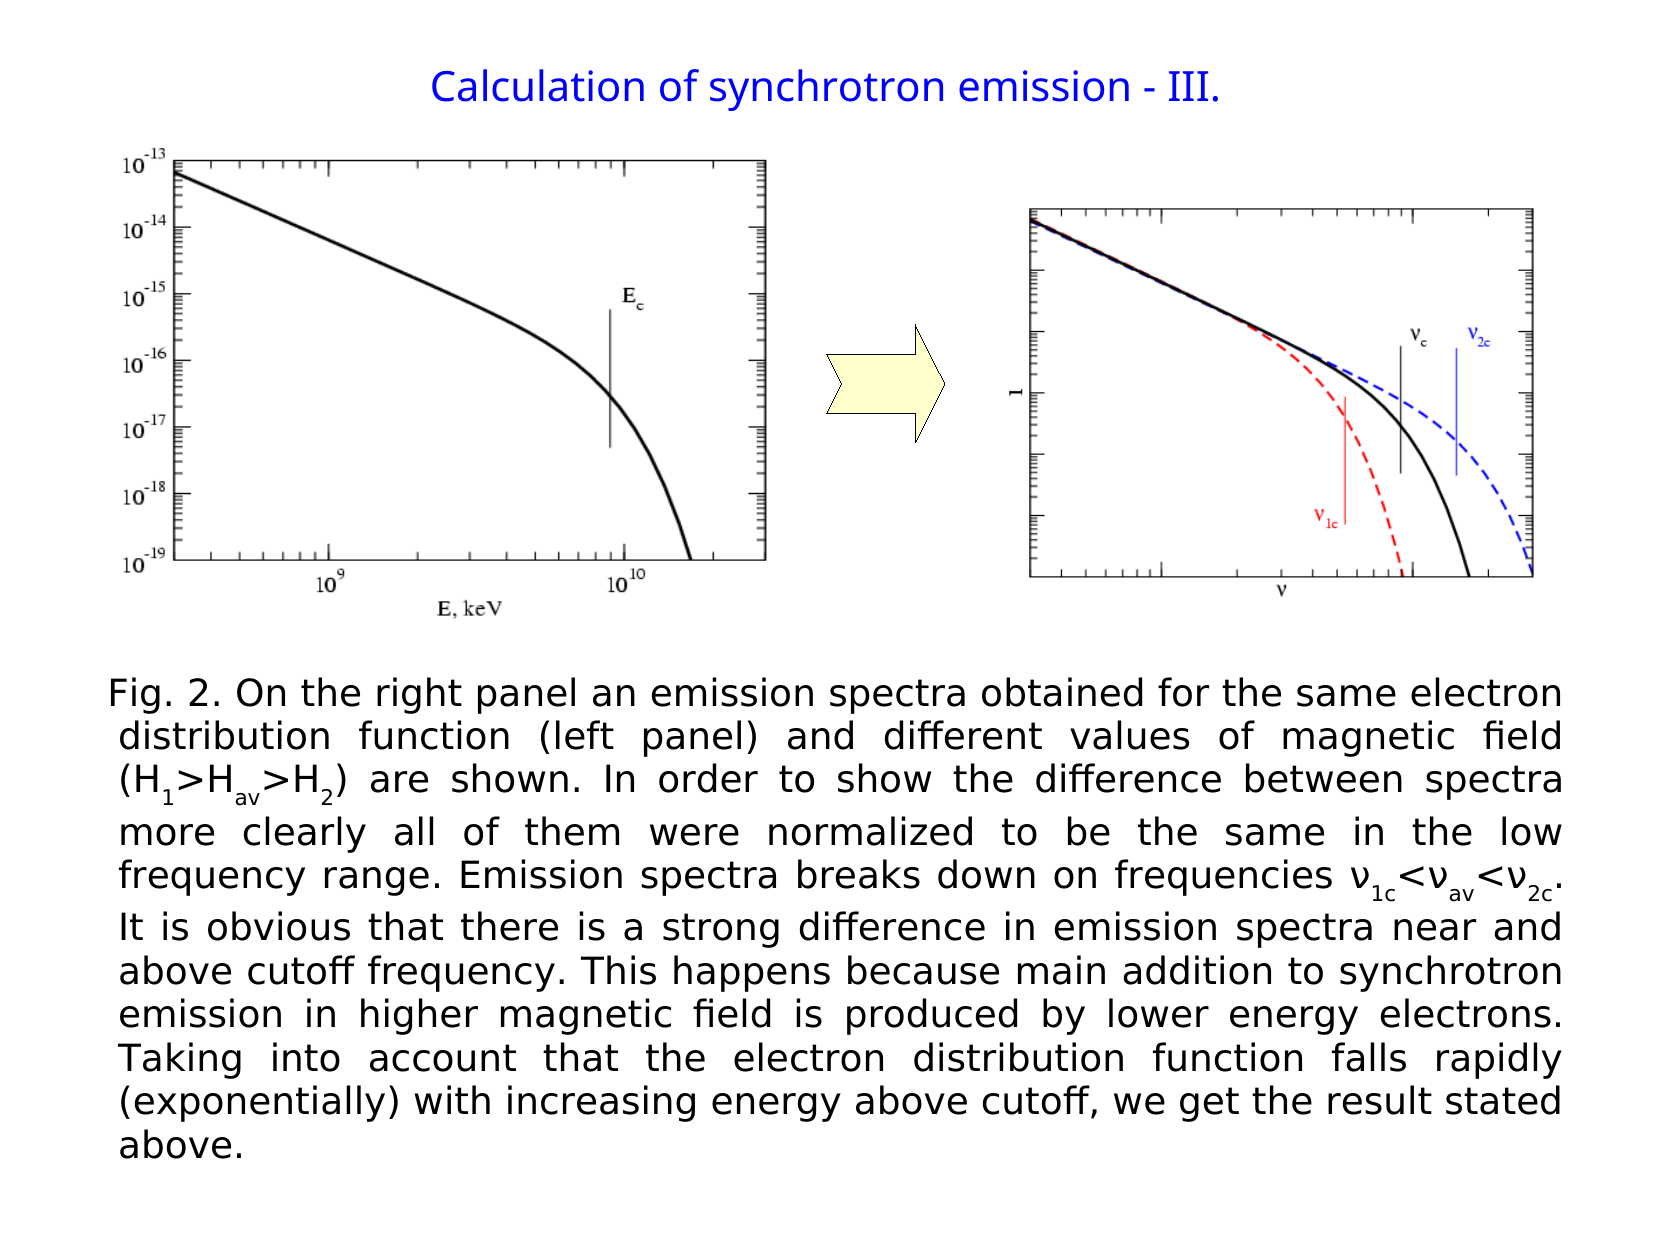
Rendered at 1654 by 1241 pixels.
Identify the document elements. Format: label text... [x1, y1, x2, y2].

picture [1007, 206, 1536, 598]
text_box [826, 324, 945, 443]
picture [118, 147, 768, 621]
title Fig. 2. On the right panel an emission spectra obtained for the same electron distribution function (left panel) and different values of magnetic field (H1>Hav>H2) are shown. In order to show the difference between spectra more clearly all of them were normalized to be the same in the low frequency range. Emission spectra breaks down on frequencies ν1c<νav<ν2c. It is obvious that there is a strong difference in emission spectra near and above cutoff frequency. This happens because main addition to synchrotron emission in higher magnetic field is produced by lower energy electrons. Taking into account that the electron distribution function falls rapidly (exponentially) with increasing energy above cutoff, we get the result stated above. [47, 671, 1565, 1211]
title Calculation of synchrotron emission - III. [81, 35, 1570, 134]
